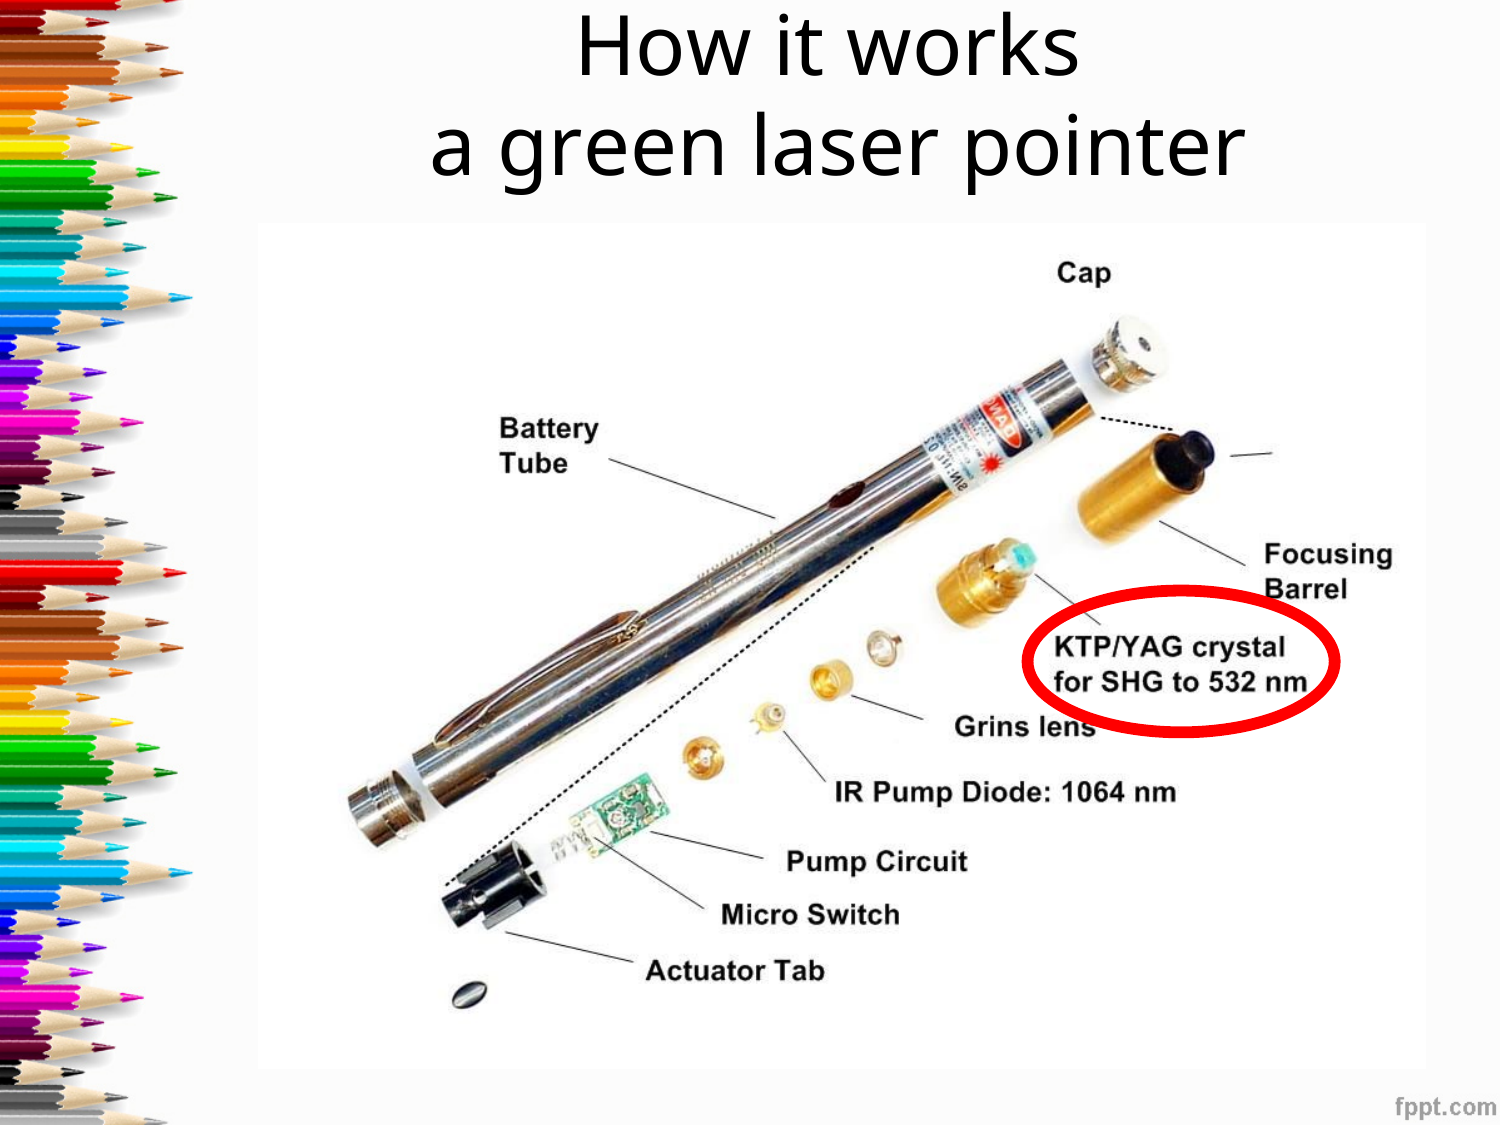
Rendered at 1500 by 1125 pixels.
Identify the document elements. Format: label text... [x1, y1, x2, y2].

title How it works a green laser pointer [188, 0, 1489, 200]
picture [0, 0, 1500, 1125]
